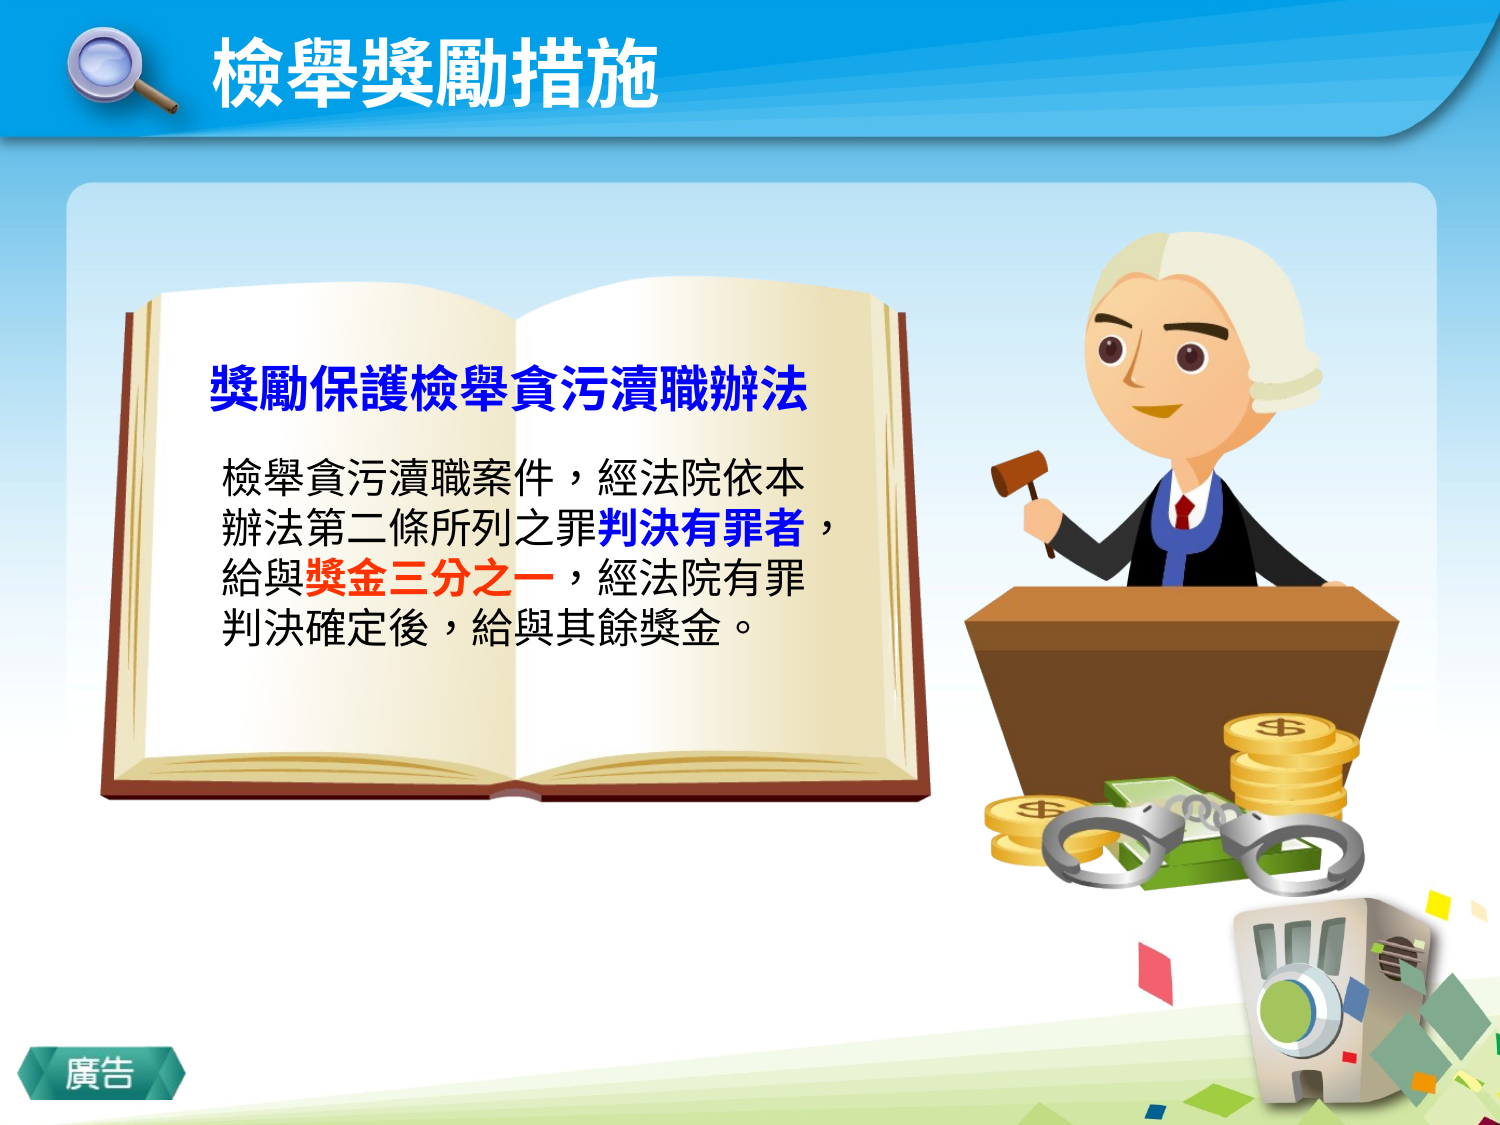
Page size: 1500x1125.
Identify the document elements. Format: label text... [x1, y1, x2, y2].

picture [67, 27, 179, 114]
text_box 檢舉獎勵措施 [195, 19, 679, 124]
text_box 檢舉貪污瀆職案件，經法院依本辦法第二條所列之罪判決有罪者，給與獎金三分之一，經法院有罪判決確定後，給與其餘獎金。 [206, 444, 832, 659]
picture [0, 0, 1500, 1125]
text_box 獎勵保護檢舉貪污瀆職辦法 [195, 350, 845, 425]
